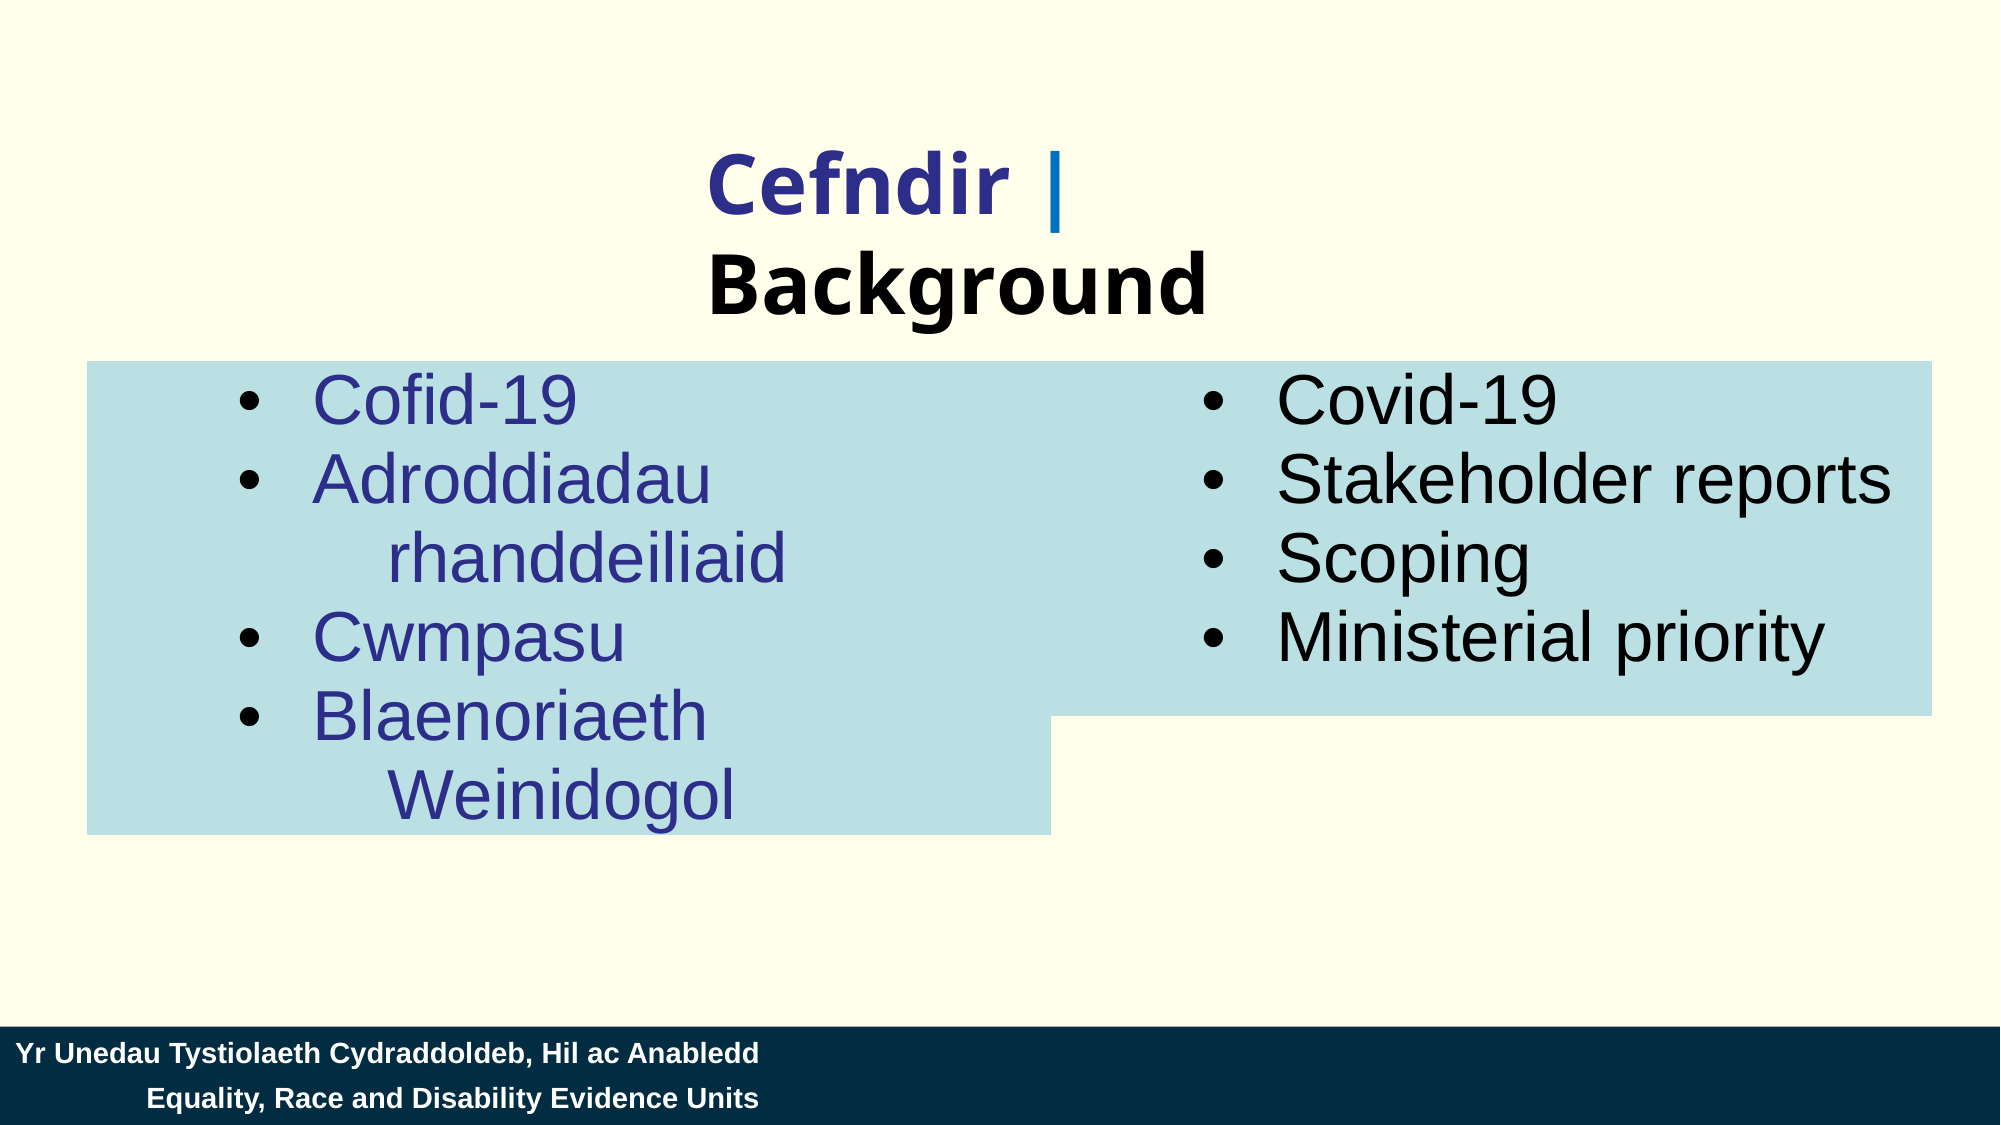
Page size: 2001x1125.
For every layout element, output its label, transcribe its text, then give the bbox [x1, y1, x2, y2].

text_box Cefndir | Background [540, 123, 1492, 276]
table_header Covid-19 Stakeholder reports Scoping Ministerial priority [1051, 361, 1932, 716]
table_header Cofid-19 Adroddiadau rhanddeiliaid Cwmpasu Blaenoriaeth Weinidogol [87, 361, 1051, 835]
text_box Yr Unedau Tystiolaeth Cydraddoldeb, Hil ac Anabledd Equality, Race and Disability Evidence Units [0, 1026, 2000, 1125]
